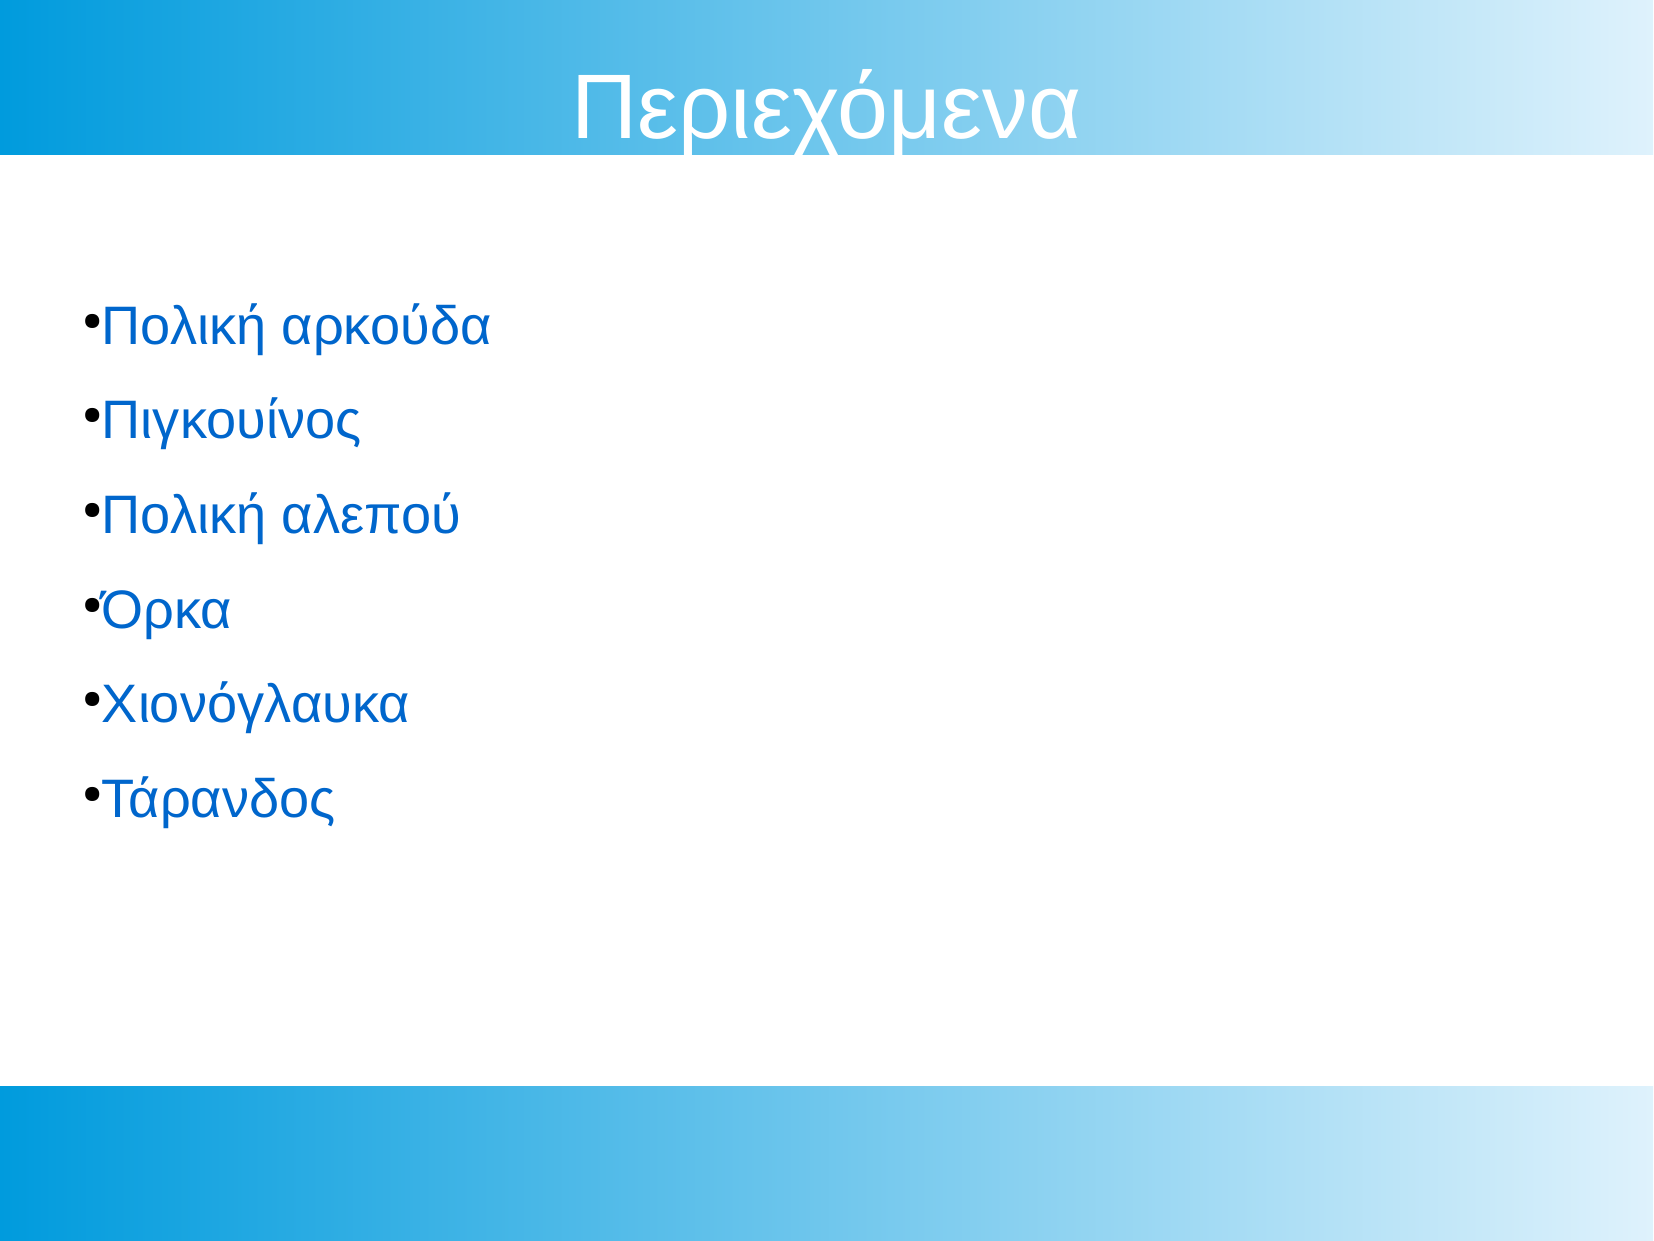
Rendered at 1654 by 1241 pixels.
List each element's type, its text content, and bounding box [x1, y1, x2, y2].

title Περιεχόμενα [82, 49, 1571, 155]
list Πολική αρκούδα Πιγκουίνος Πολική αλεπού Όρκα Χιονόγλαυκα Τάρανδος [82, 290, 1571, 1010]
